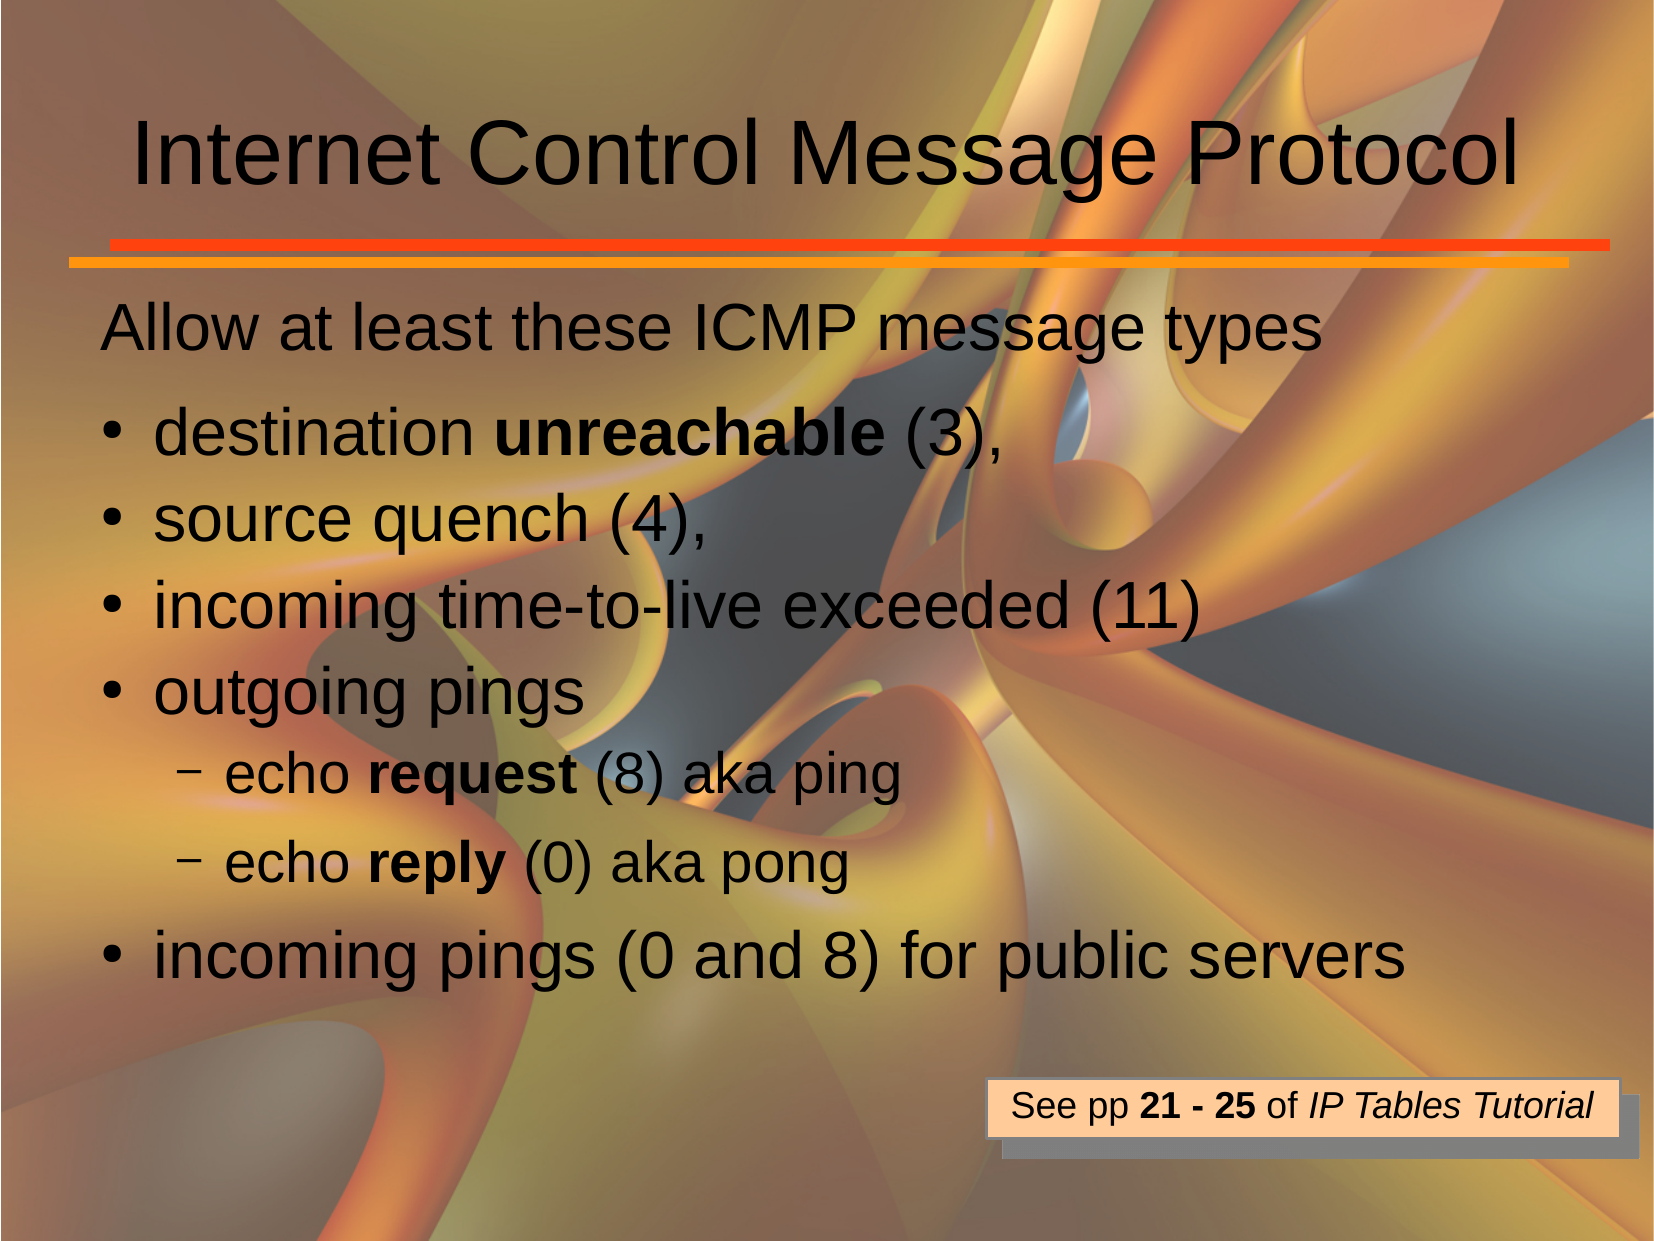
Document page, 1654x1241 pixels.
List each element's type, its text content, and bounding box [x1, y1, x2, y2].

list Allow at least these ICMP message types destination unreachable (3), source quench (4), incoming time-to-live exceeded (11) outgoing pings echo request (8) aka ping echo reply (0) aka pong incoming pings (0 and 8) for public servers [82, 290, 1571, 1094]
title Internet Control Message Protocol [82, 56, 1571, 250]
text_box See pp 21 - 25 of IP Tables Tutorial [986, 1078, 1621, 1139]
